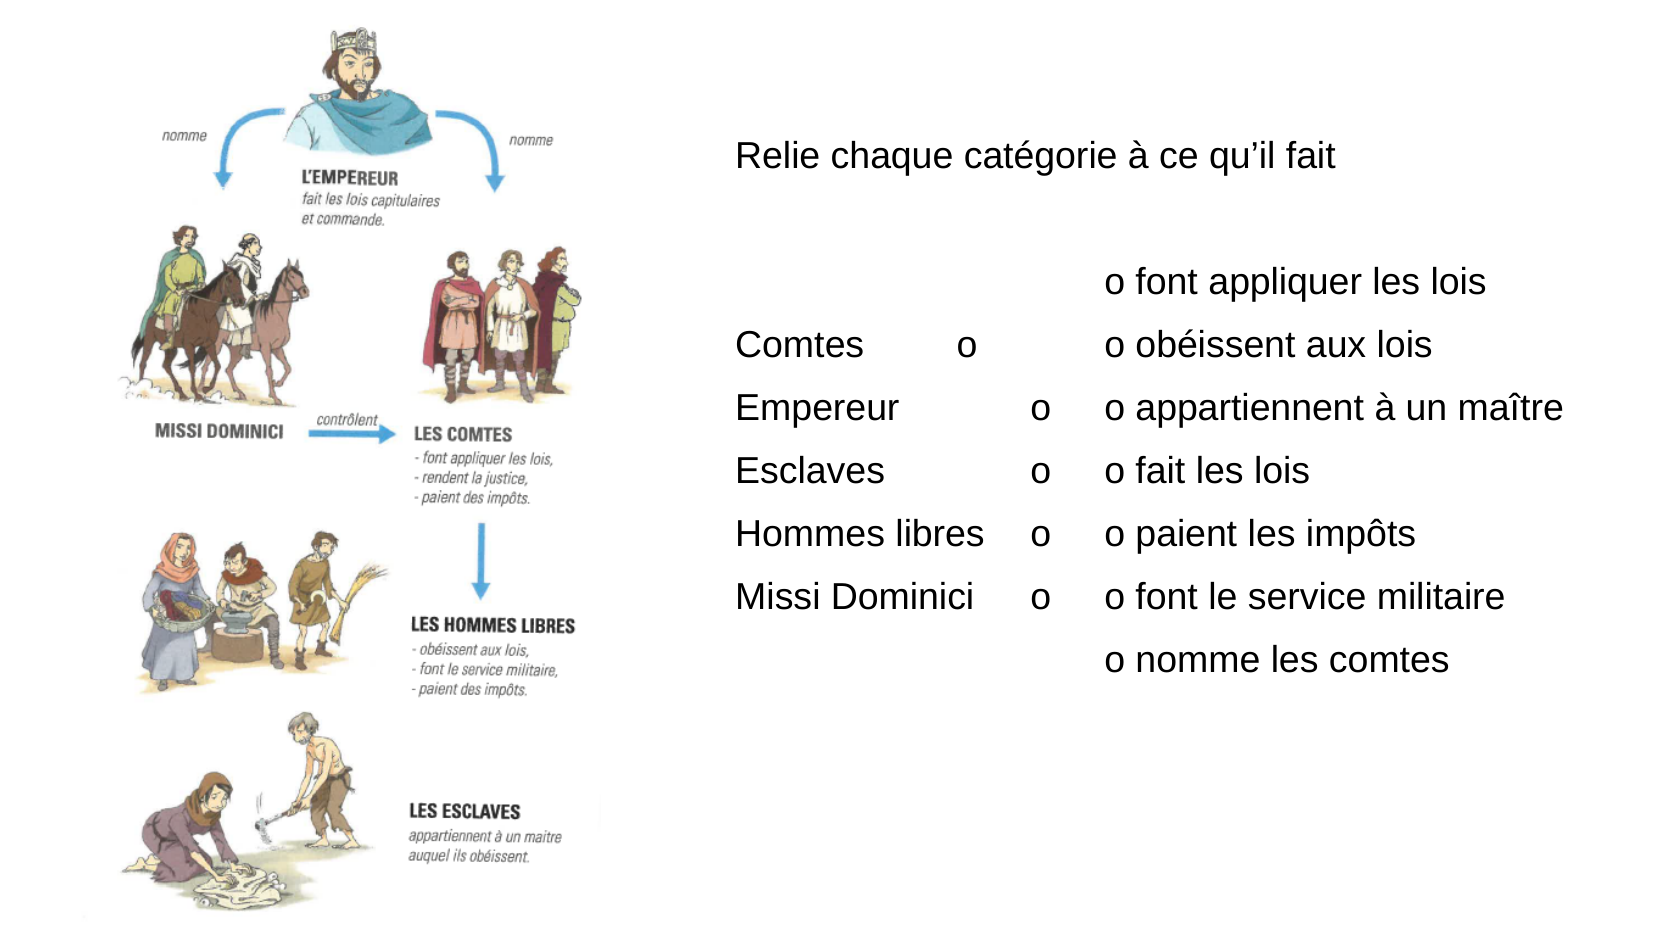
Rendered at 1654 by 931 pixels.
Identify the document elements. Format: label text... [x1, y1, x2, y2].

picture [70, 3, 601, 931]
text_box Relie chaque catégorie à ce qu’il fait o font appliquer les lois Comtes o o obéissent aux lois Empereur o o appartiennent à un maître Esclaves o o fait les lois Hommes libres o o paient les impôts Missi Dominici o o font le service militaire o nomme les comtes [720, 106, 1619, 792]
